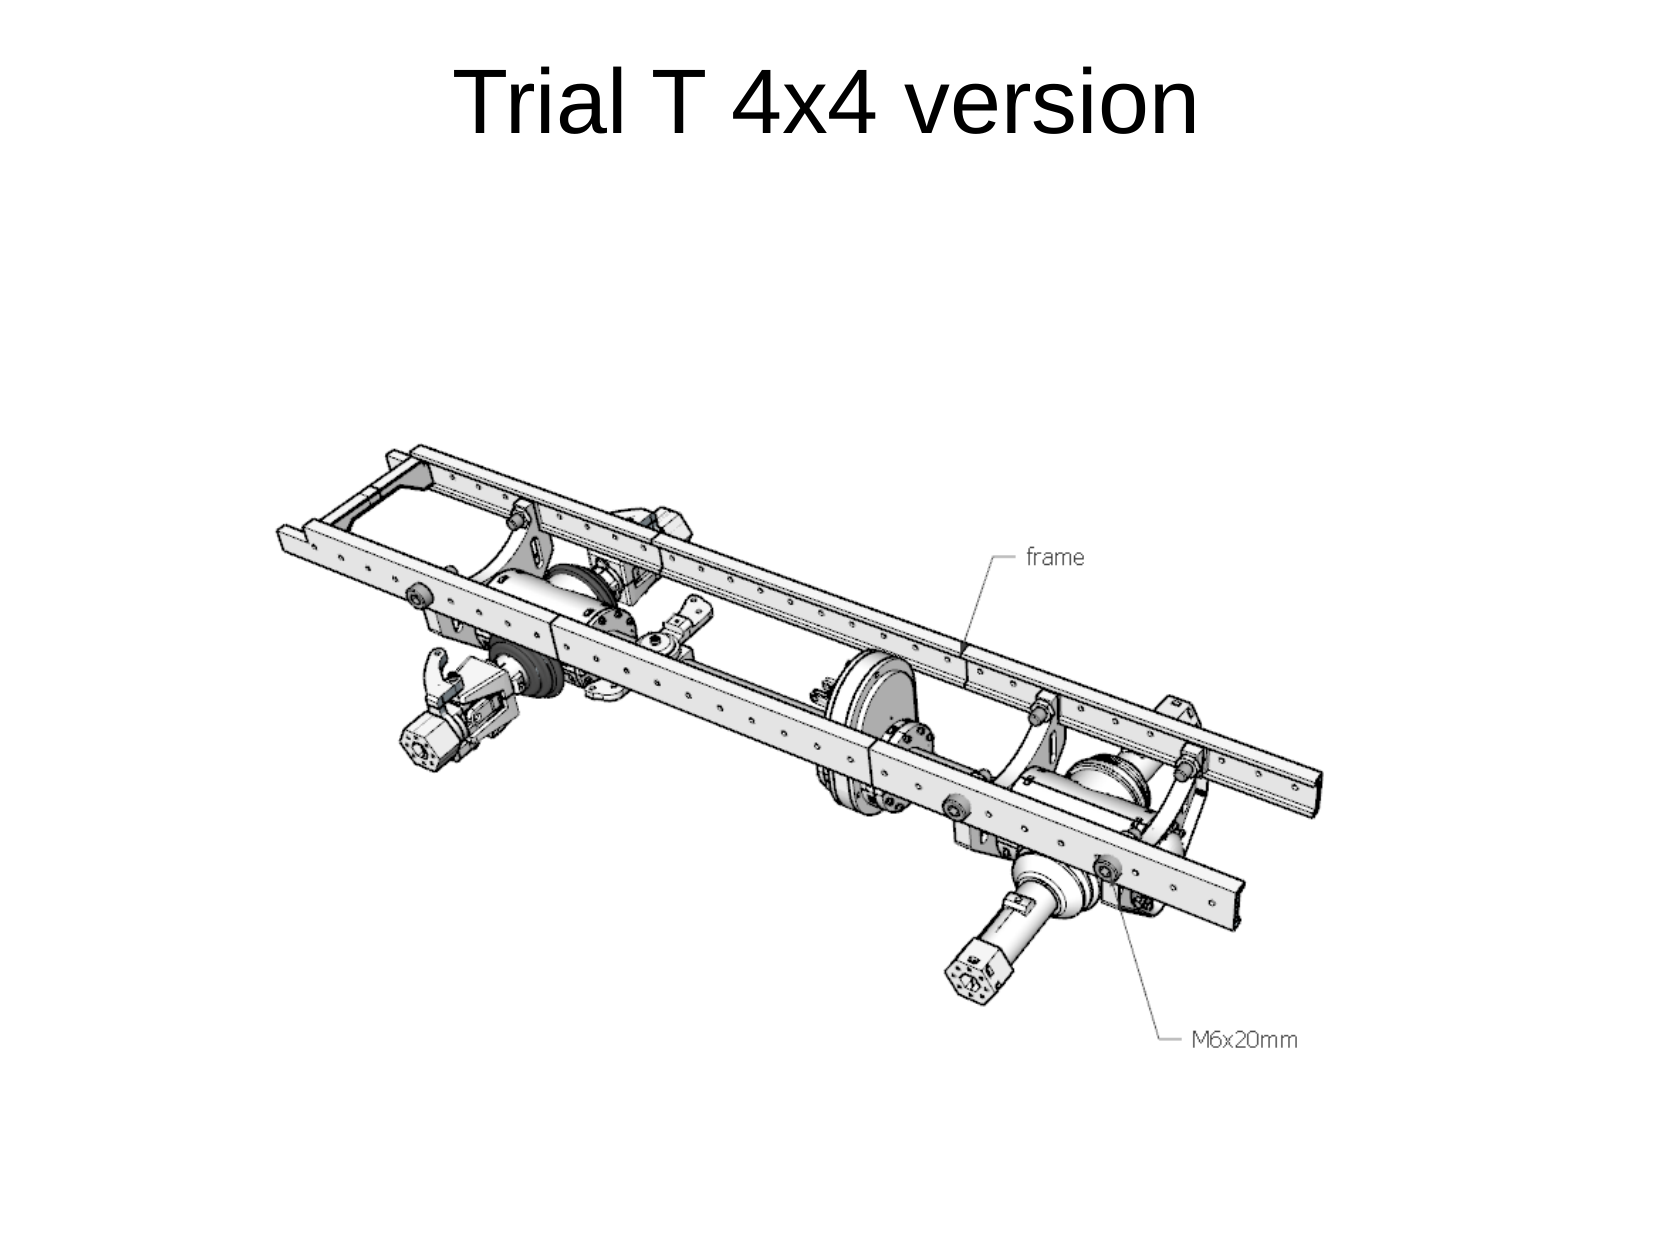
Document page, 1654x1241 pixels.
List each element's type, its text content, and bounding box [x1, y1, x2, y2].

title Trial T 4x4 version [82, 49, 1571, 257]
picture [171, 290, 1483, 1109]
